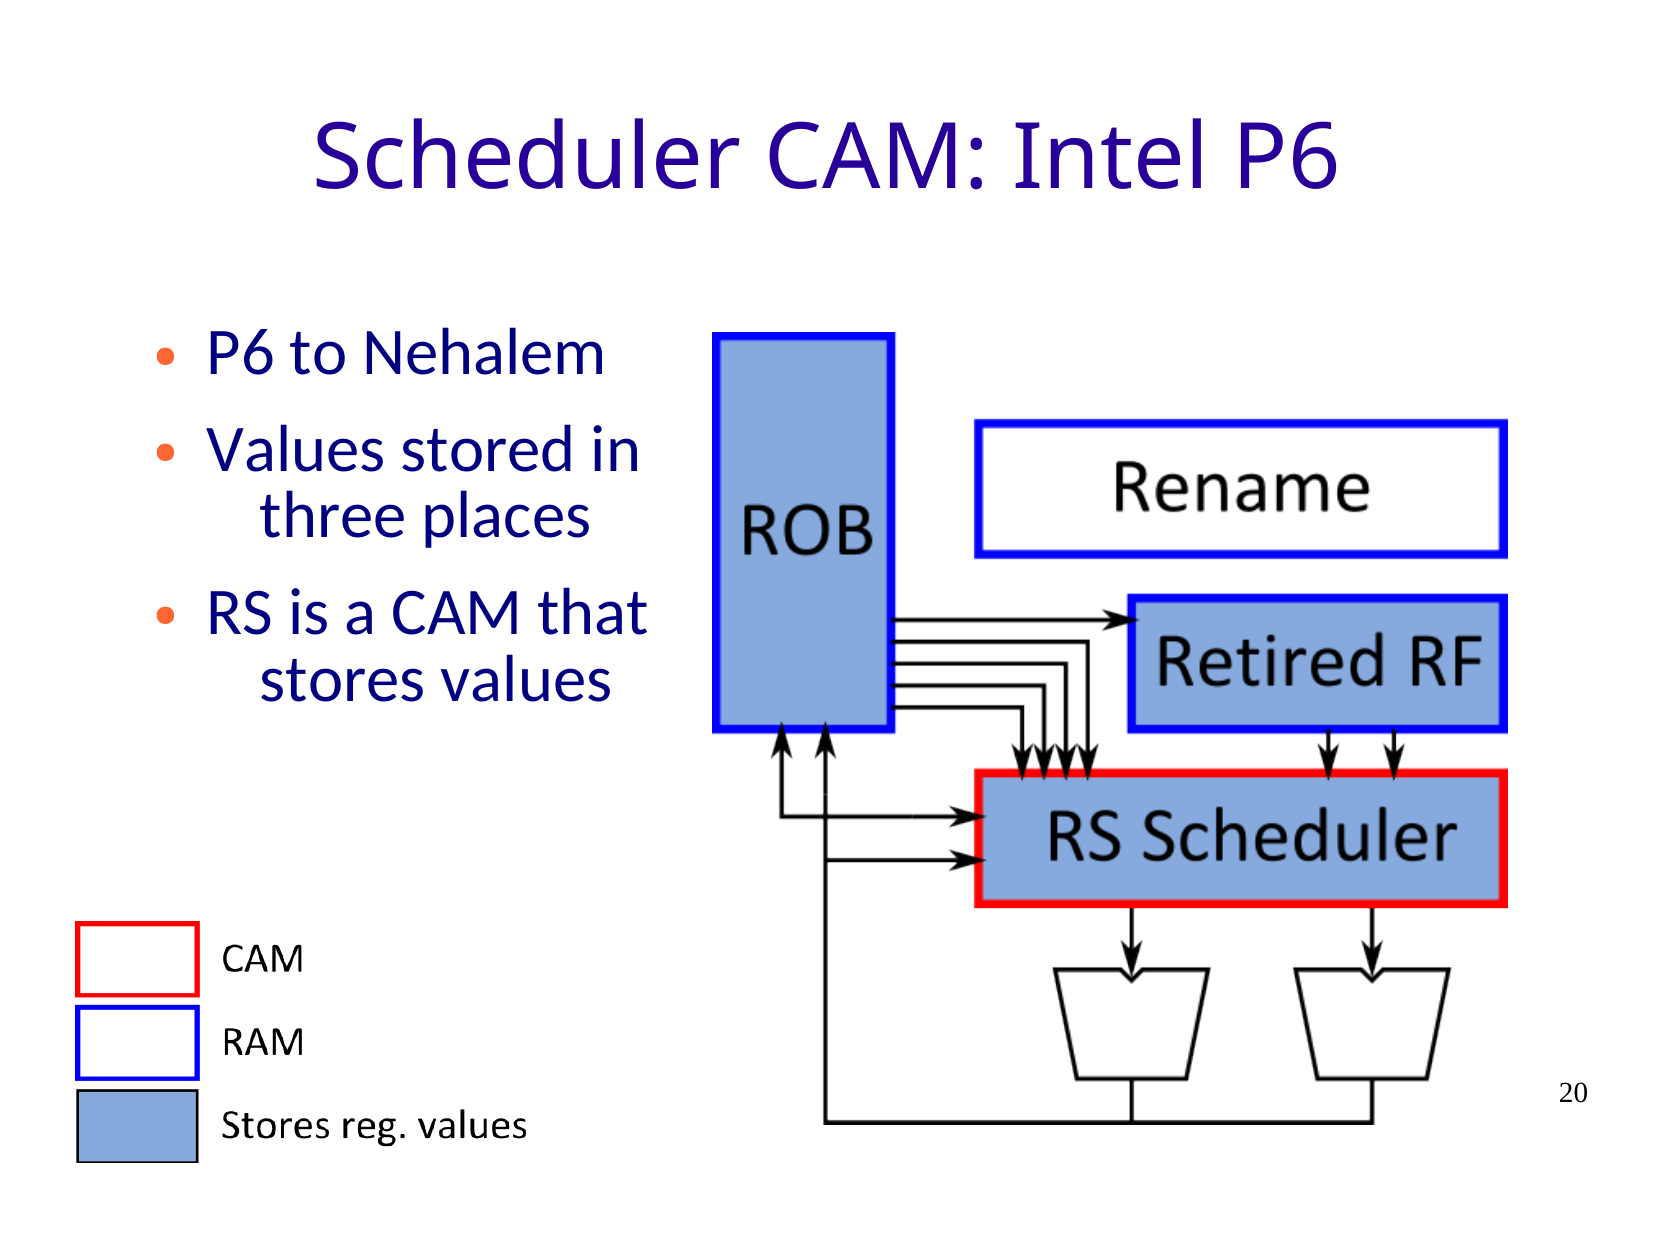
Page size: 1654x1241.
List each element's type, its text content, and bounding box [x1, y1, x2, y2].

list P6 to Nehalem Values stored in three places RS is a CAM that stores values [118, 324, 676, 1129]
title Scheduler CAM: Intel P6 [82, 56, 1571, 250]
picture [712, 332, 1508, 1126]
picture [75, 921, 526, 1163]
